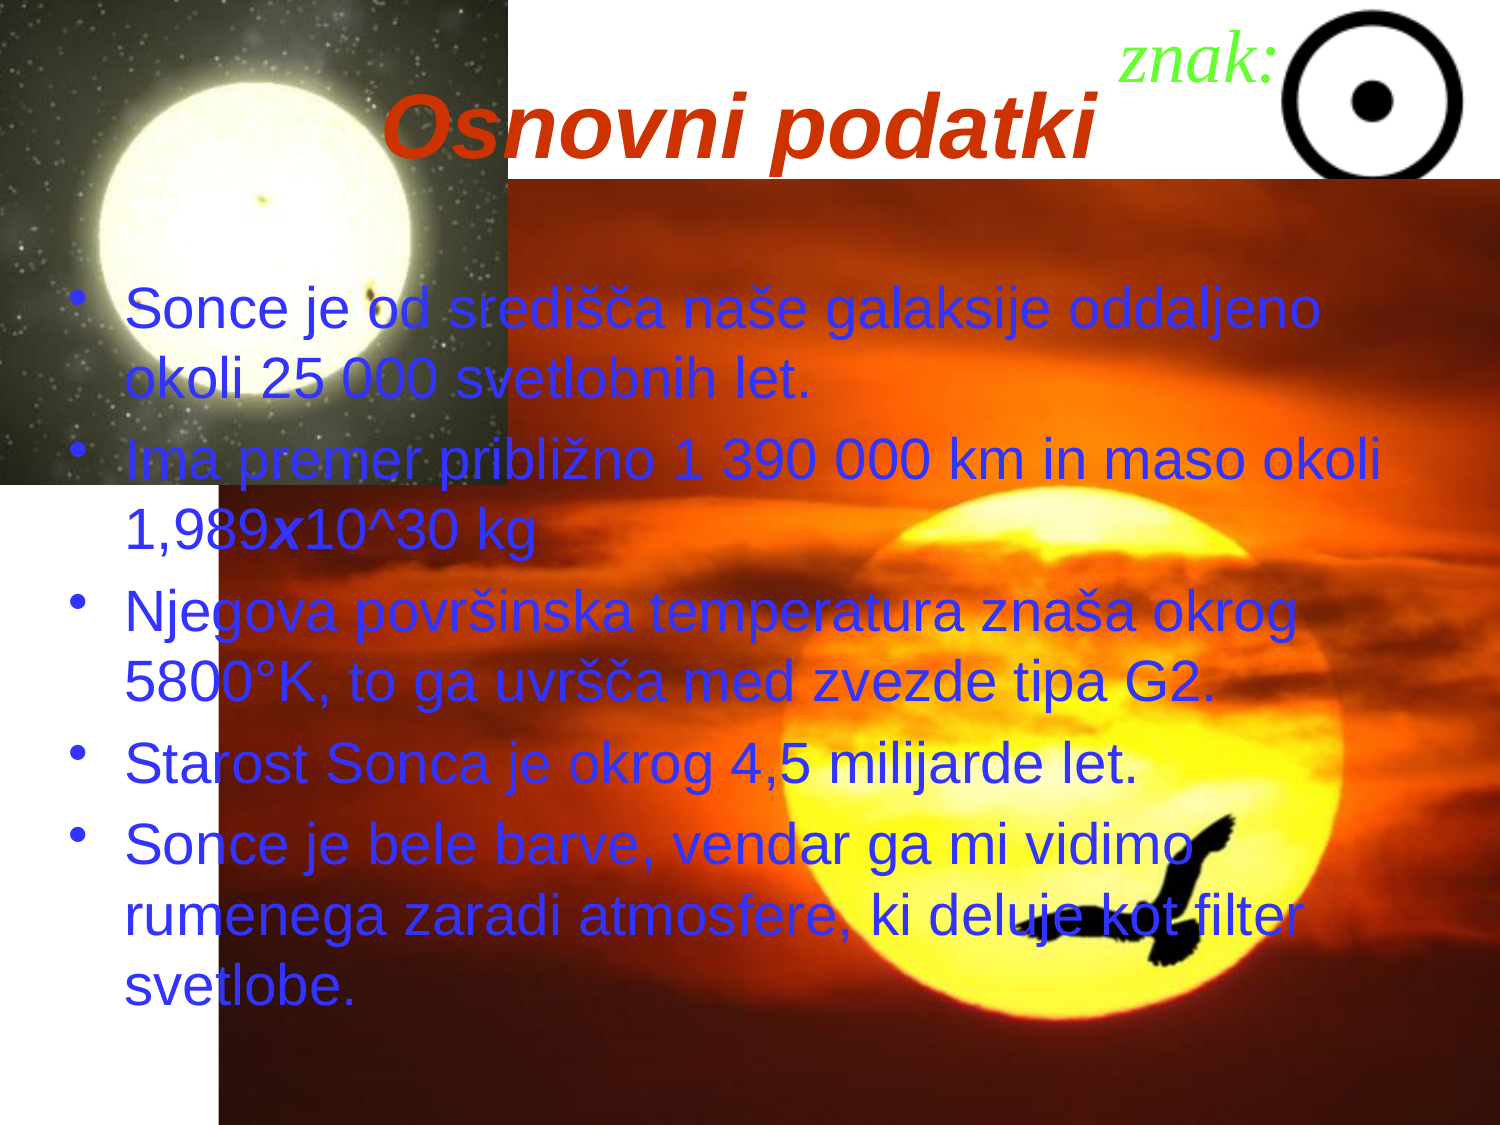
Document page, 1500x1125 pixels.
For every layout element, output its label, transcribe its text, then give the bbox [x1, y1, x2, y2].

picture [0, 0, 1500, 1125]
list Sonce je od središča naše galaksije oddaljeno okoli 25 000 svetlobnih let. Ima premer približno 1 390 000 km in maso okoli 1,989x10^30 kg Njegova površinska temperatura znaša okrog 5800°K, to ga uvršča med zvezde tipa G2. Starost Sonca je okrog 4,5 milijarde let. Sonce je bele barve, vendar ga mi vidimo rumenega zaradi atmosfere, ki deluje kot filter svetlobe. [53, 262, 1447, 1094]
text_box znak: [1104, 0, 1353, 105]
title Osnovni podatki [76, 47, 1402, 197]
